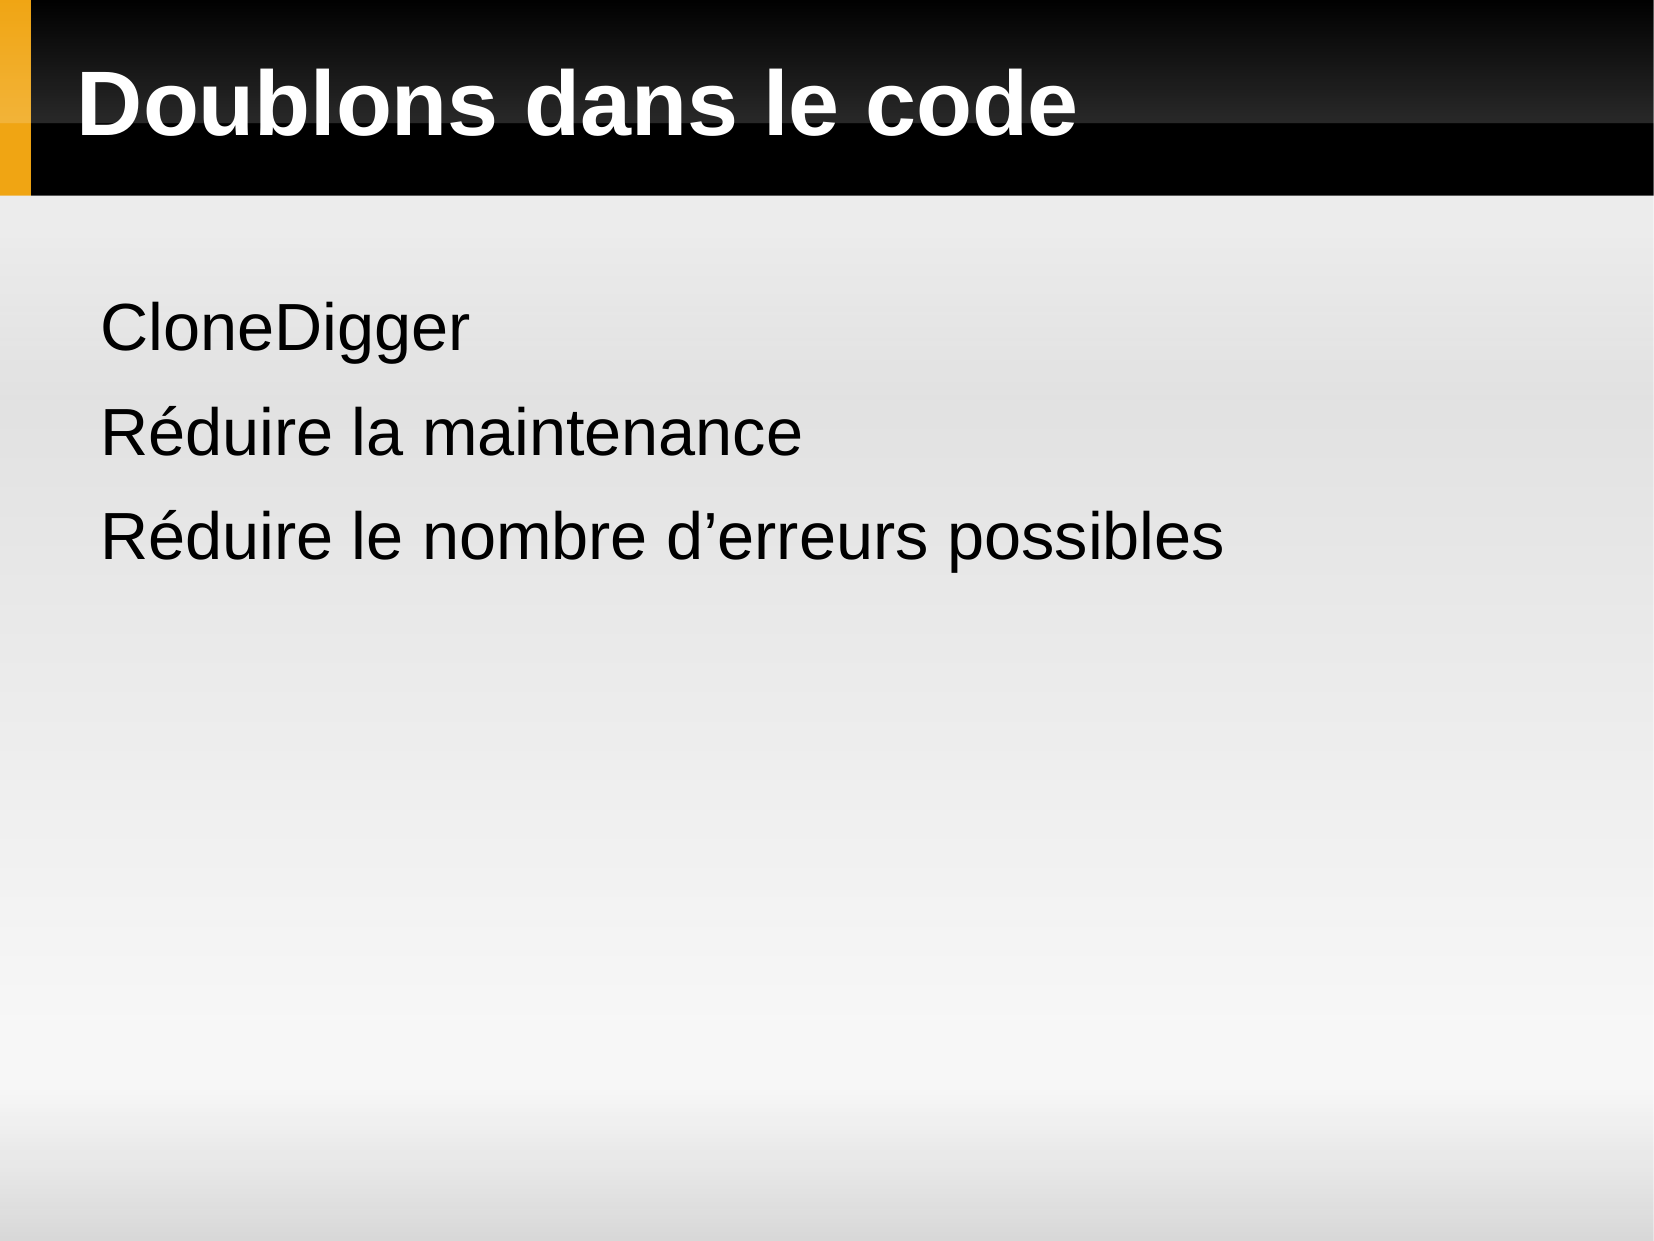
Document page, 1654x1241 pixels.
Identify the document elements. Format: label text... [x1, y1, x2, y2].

title Doublons dans le code [76, 7, 1565, 200]
picture [0, 0, 1654, 1241]
list CloneDigger Réduire la maintenance Réduire le nombre d’erreurs possibles [82, 290, 1571, 1094]
